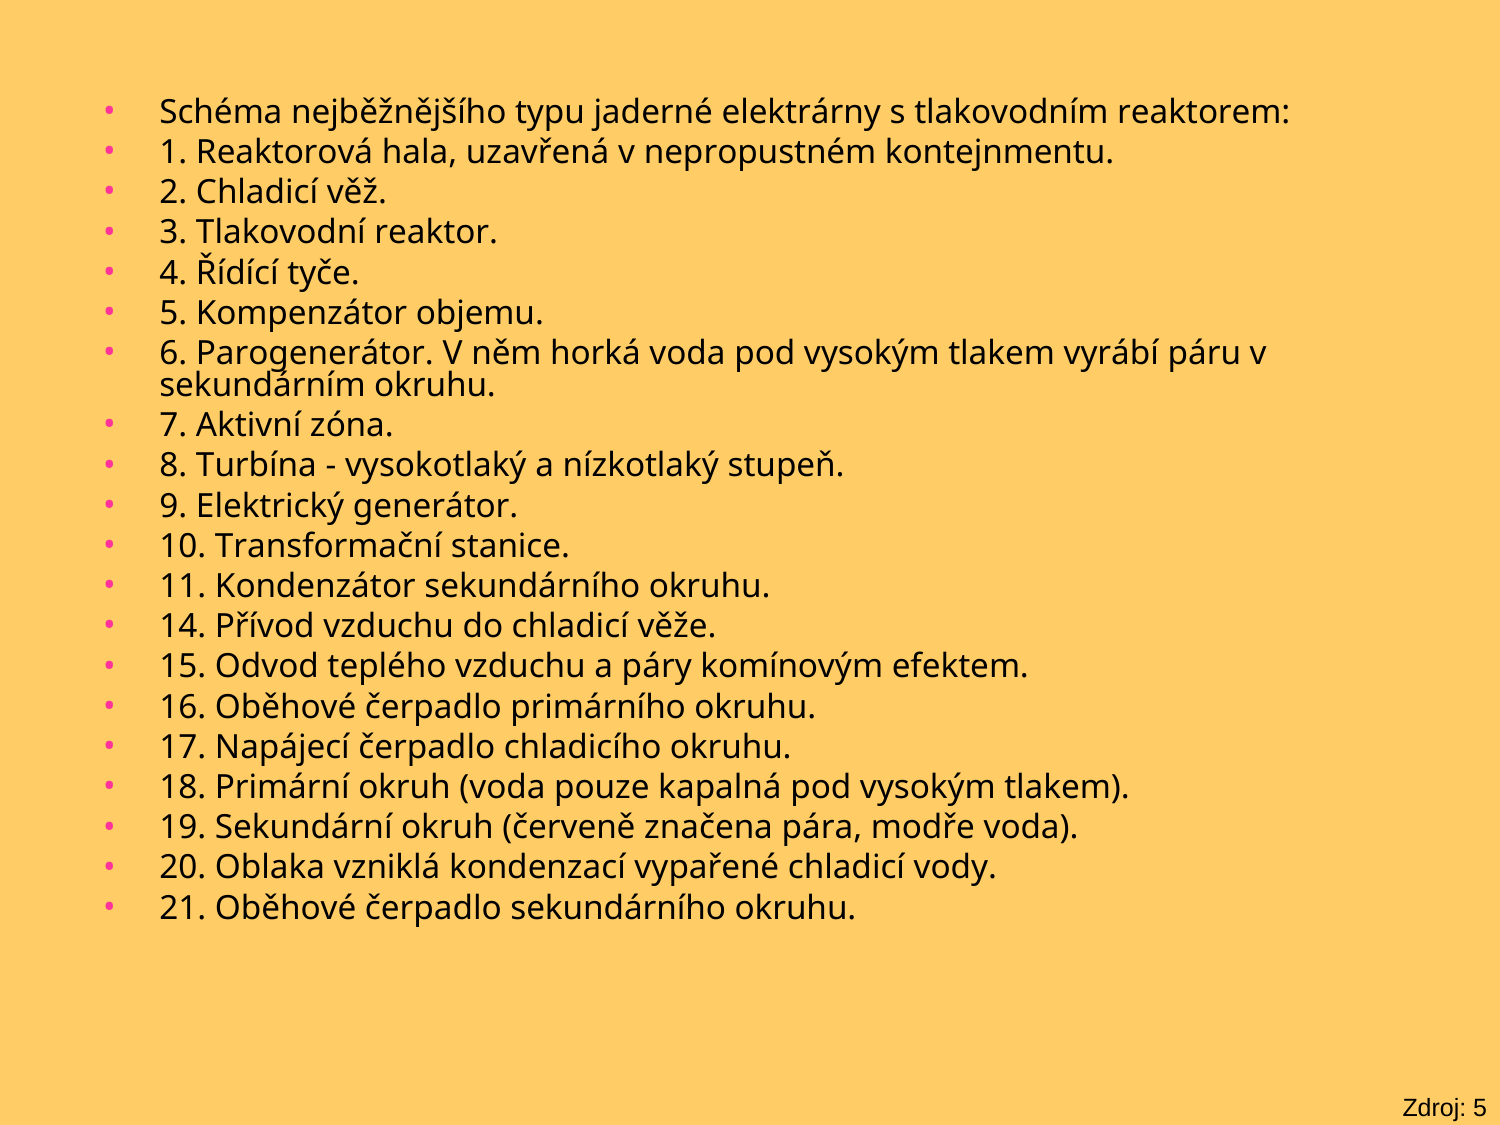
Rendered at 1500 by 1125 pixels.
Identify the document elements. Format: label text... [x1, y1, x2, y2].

text_box Zdroj: 5 [1387, 1084, 1500, 1125]
list Schéma nejběžnějšího typu jaderné elektrárny s tlakovodním reaktorem: 1. Reaktorová hala, uzavřená v nepropustném kontejnmentu. 2. Chladicí věž. 3. Tlakovodní reaktor. 4. Řídící tyče. 5. Kompenzátor objemu. 6. Parogenerátor. V něm horká voda pod vysokým tlakem vyrábí páru v sekundárním okruhu. 7. Aktivní zóna. 8. Turbína - vysokotlaký a nízkotlaký stupeň. 9. Elektrický generátor. 10. Transformační stanice. 11. Kondenzátor sekundárního okruhu. 14. Přívod vzduchu do chladicí věže. 15. Odvod teplého vzduchu a páry komínovým efektem. 16. Oběhové čerpadlo primárního okruhu. 17. Napájecí čerpadlo chladicího okruhu. 18. Primární okruh (voda pouze kapalná pod vysokým tlakem). 19. Sekundární okruh (červeně značena pára, modře voda). 20. Oblaka vzniklá kondenzací vypařené chladicí vody. 21. Oběhové čerpadlo sekundárního okruhu. [88, 90, 1436, 1083]
